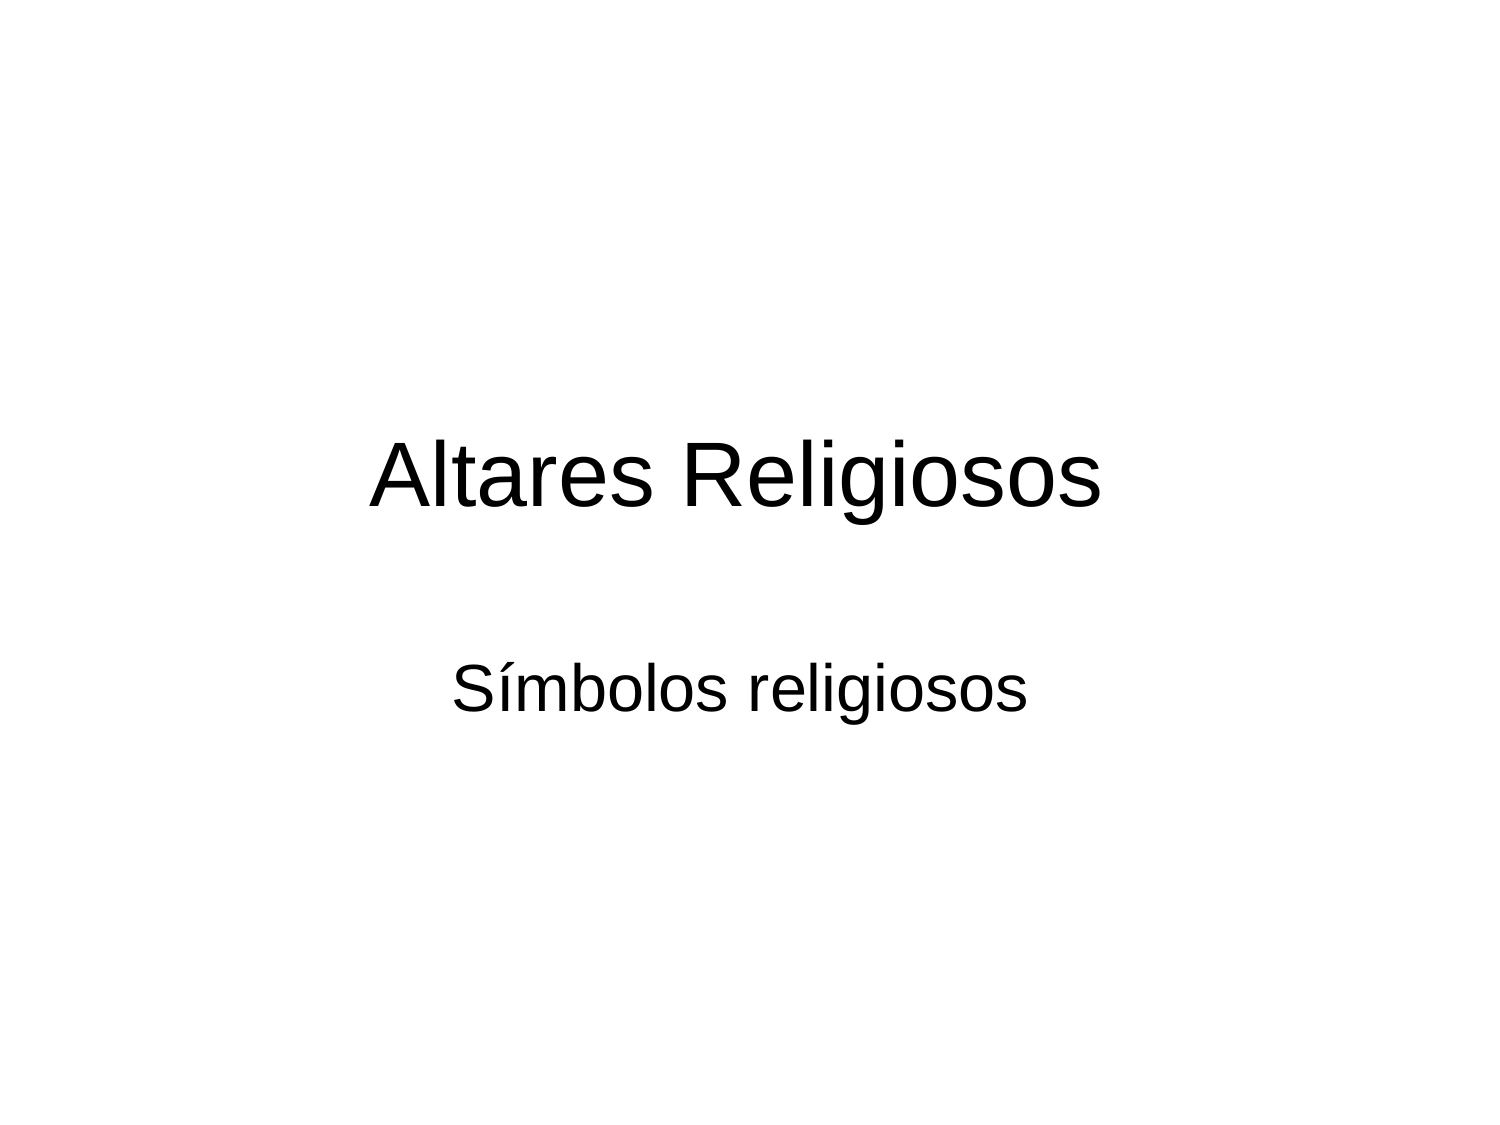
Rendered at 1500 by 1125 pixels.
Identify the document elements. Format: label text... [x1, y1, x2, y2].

title Altares Religiosos [112, 349, 1388, 591]
subtitle Símbolos religiosos [225, 637, 1276, 926]
